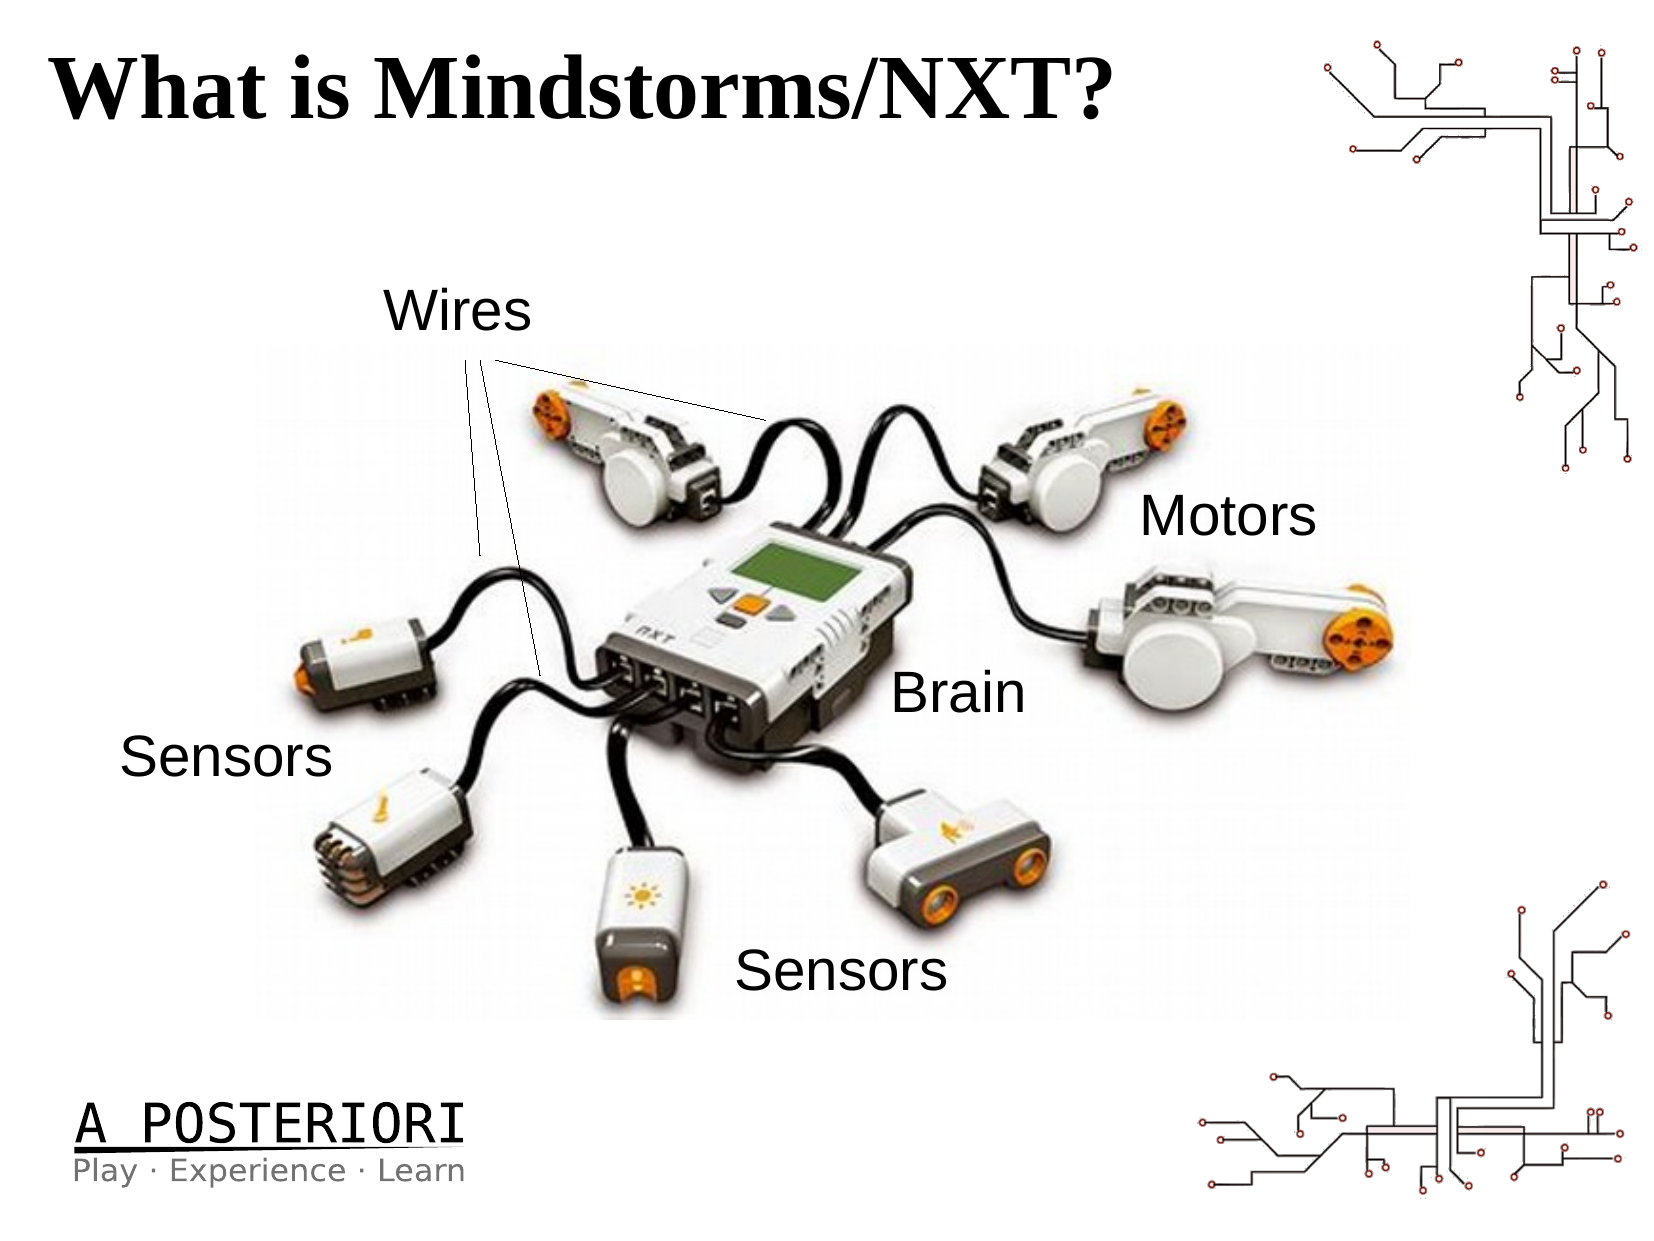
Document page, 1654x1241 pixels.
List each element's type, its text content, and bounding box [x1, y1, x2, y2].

picture [73, 1101, 466, 1189]
text_box Wires [368, 270, 819, 350]
text_box Sensors [720, 930, 1021, 1021]
text_box Motors [1125, 475, 1576, 556]
text_box Sensors [105, 716, 406, 808]
text_box Brain [875, 651, 1116, 732]
title What is Mindstorms/NXT? [11, 10, 1156, 166]
picture [255, 35, 1643, 1201]
